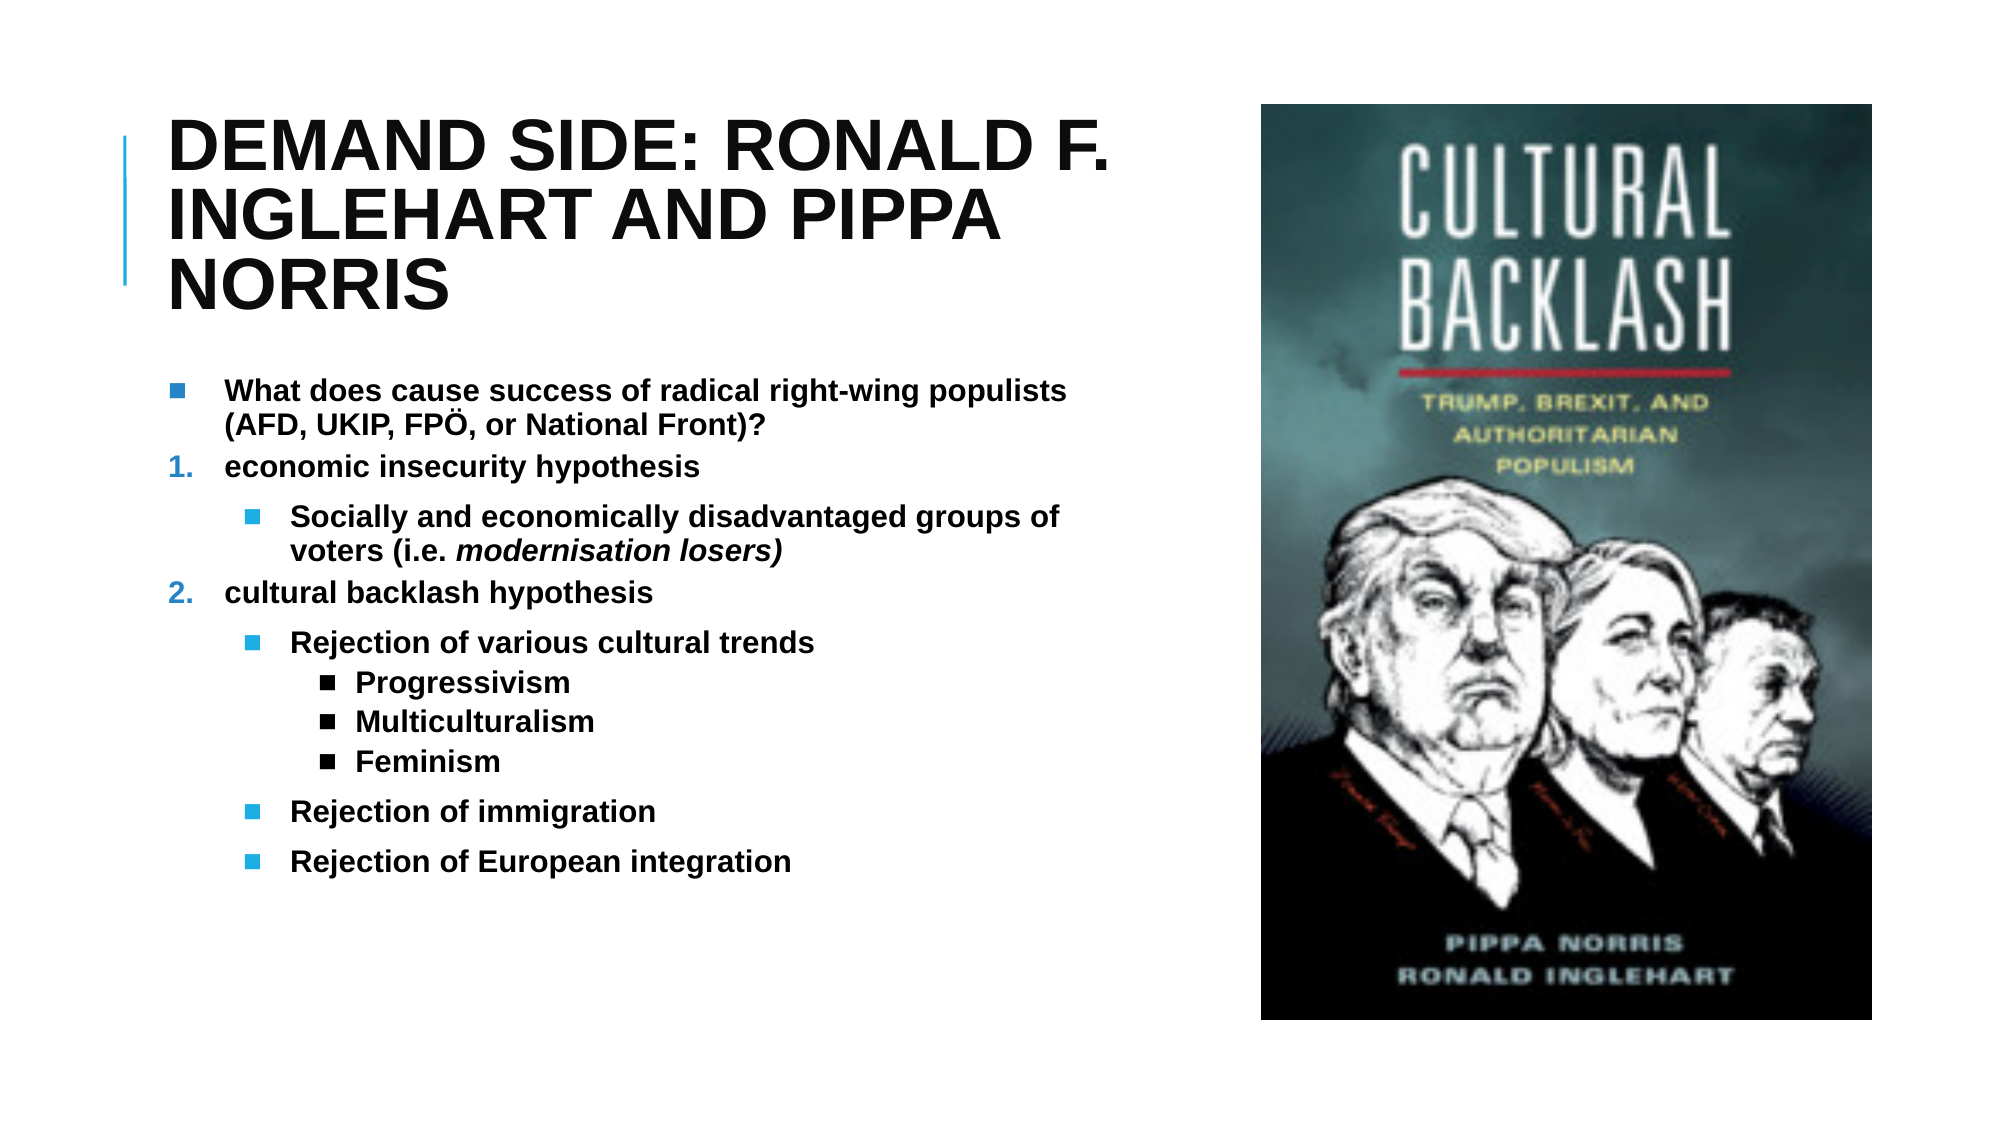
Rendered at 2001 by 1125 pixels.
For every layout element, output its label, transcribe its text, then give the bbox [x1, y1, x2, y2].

picture [1261, 104, 1872, 1020]
title DEMAND SIDE: RONALD F. INGLEHART AND PIPPA NORRIS [168, 96, 1137, 342]
list What does cause success of radical right-wing populists (AFD, UKIP, FPÖ, or National Front)? economic insecurity hypothesis Socially and economically disadvantaged groups of voters (i.e. modernisation losers) cultural backlash hypothesis Rejection of various cultural trends Progressivism Multiculturalism Feminism Rejection of immigration Rejection of European integration [168, 375, 1137, 1020]
